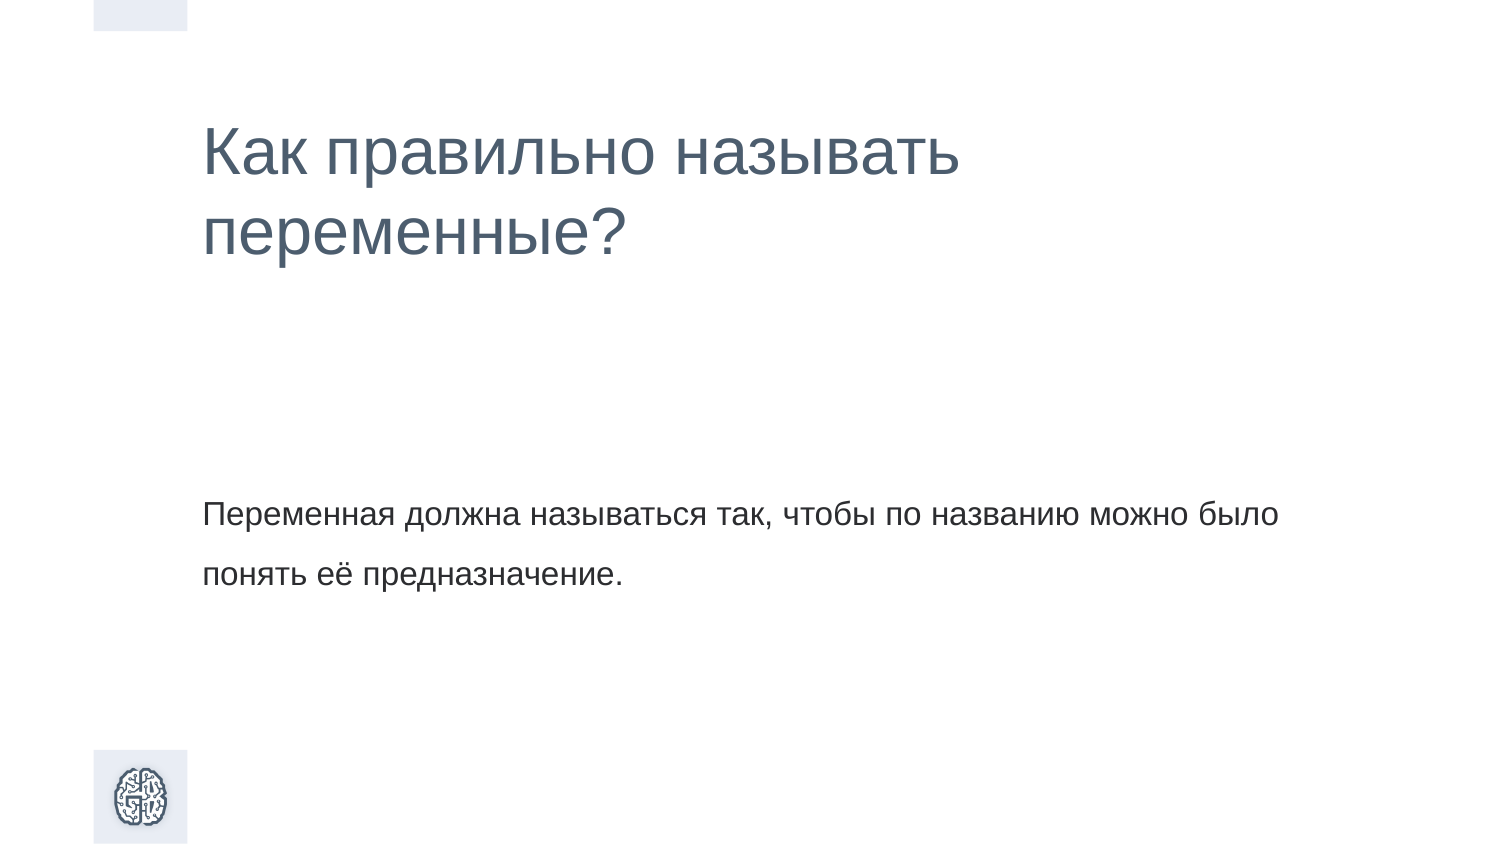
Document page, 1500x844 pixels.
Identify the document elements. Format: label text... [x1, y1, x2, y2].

picture [106, 760, 175, 834]
text_box Переменная должна называться так, чтобы по названию можно было понять её предназначение. [187, 347, 1312, 718]
text_box Как правильно называть переменные? [187, 93, 1312, 282]
